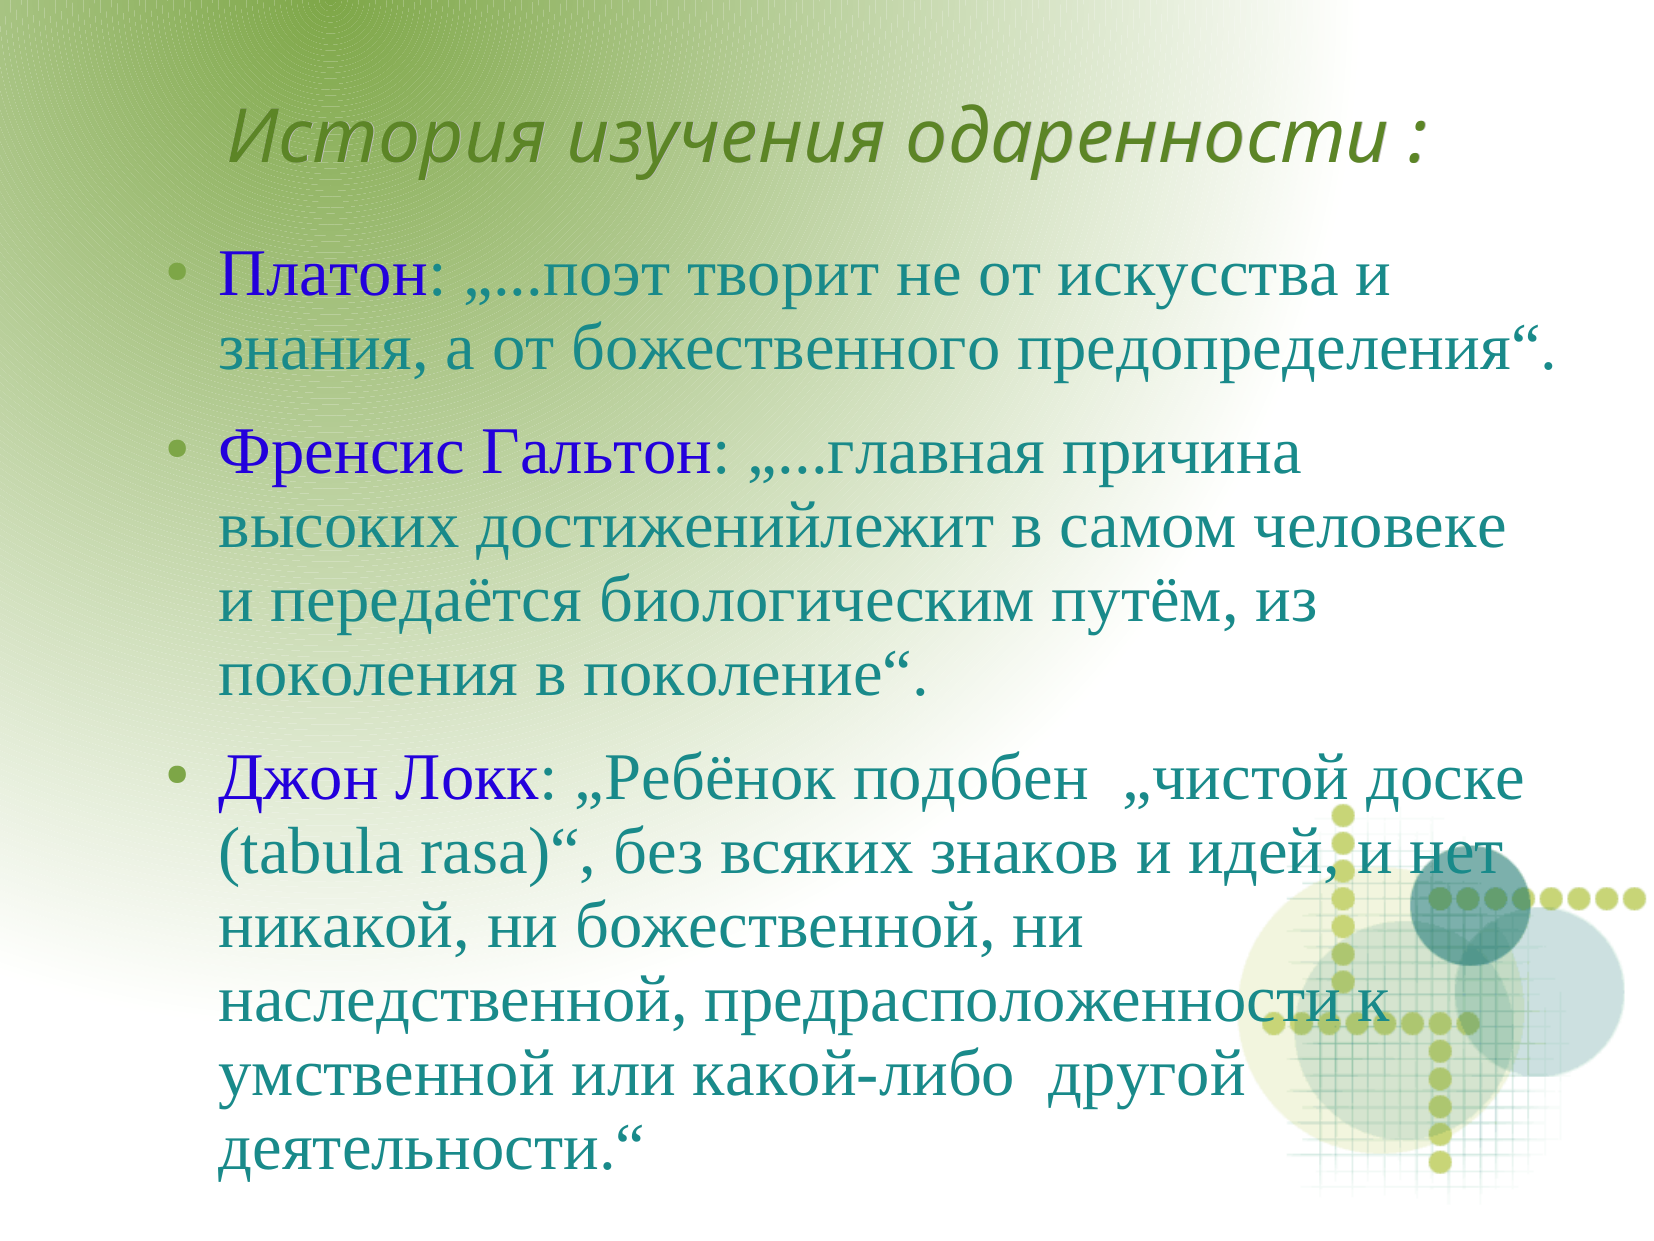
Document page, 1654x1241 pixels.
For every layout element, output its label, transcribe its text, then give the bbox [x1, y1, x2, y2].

list Платон: „...поэт творит не от искусства и знания, а от божественного предопределения“. Френсис Гальтон: „...главная причина высоких достиженийлежит в самом человеке и передаётся биологическим путём, из поколения в поколение“. Джон Локк: „Ребёнок подобен „чистой доске (tabula rasa)“, без всяких знаков и идей, и нет никакой, ни божественной, ни наследственной, предрасположенности к умственной или какой-либо другой деятельности.“ [147, 236, 1560, 1219]
title История изучения одаренности : [121, 59, 1534, 207]
picture [1560, 792, 1654, 1211]
